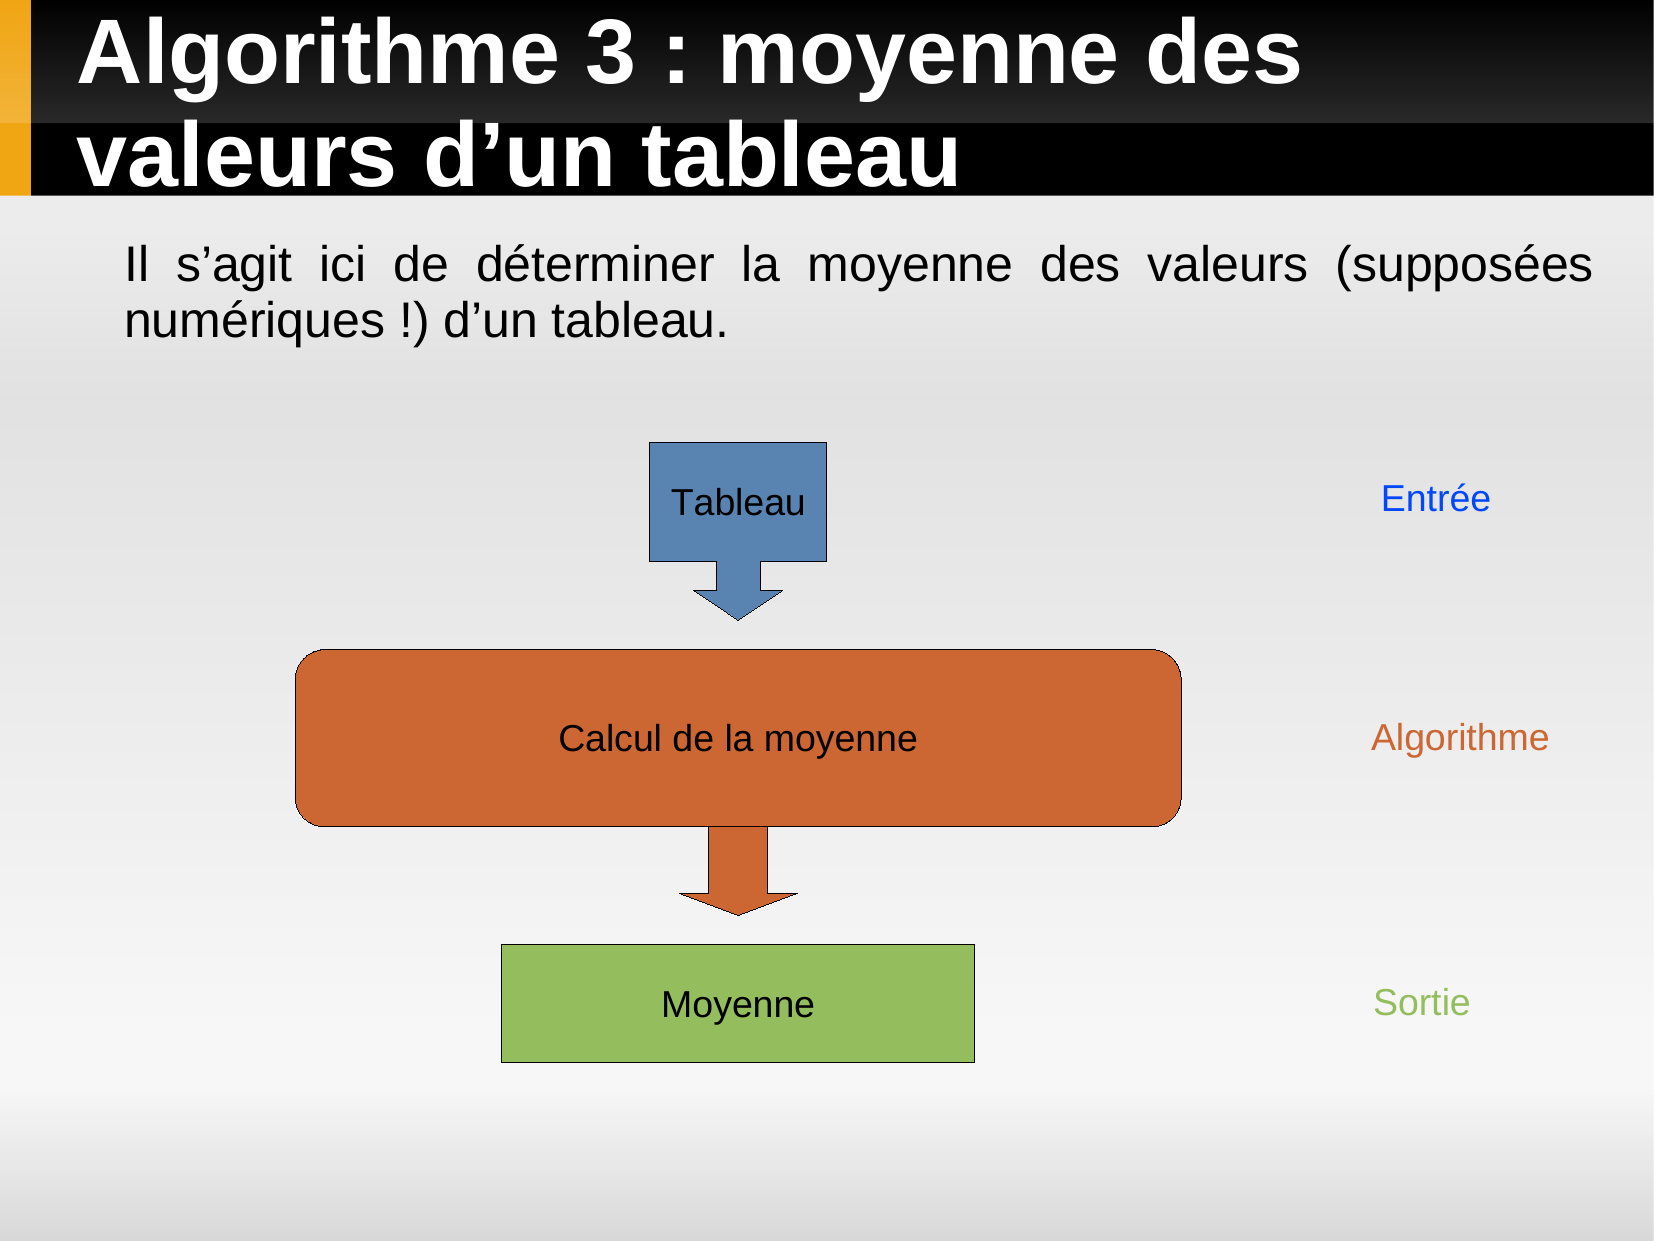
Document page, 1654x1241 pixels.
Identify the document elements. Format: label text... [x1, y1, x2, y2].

text_box [679, 826, 798, 916]
text_box Moyenne [501, 944, 975, 1063]
title Algorithme 3 : moyenne des valeurs d’un tableau [76, 0, 1565, 208]
picture [0, 0, 1654, 1241]
list Il s’agit ici de déterminer la moyenne des valeurs (supposées numériques !) d’un tableau. [53, 236, 1595, 495]
text_box Algorithme [1356, 708, 1565, 766]
text_box Calcul de la moyenne [295, 649, 1182, 827]
text_box Tableau [649, 442, 827, 621]
text_box Sortie [1358, 974, 1486, 1034]
text_box Entrée [1366, 470, 1506, 528]
